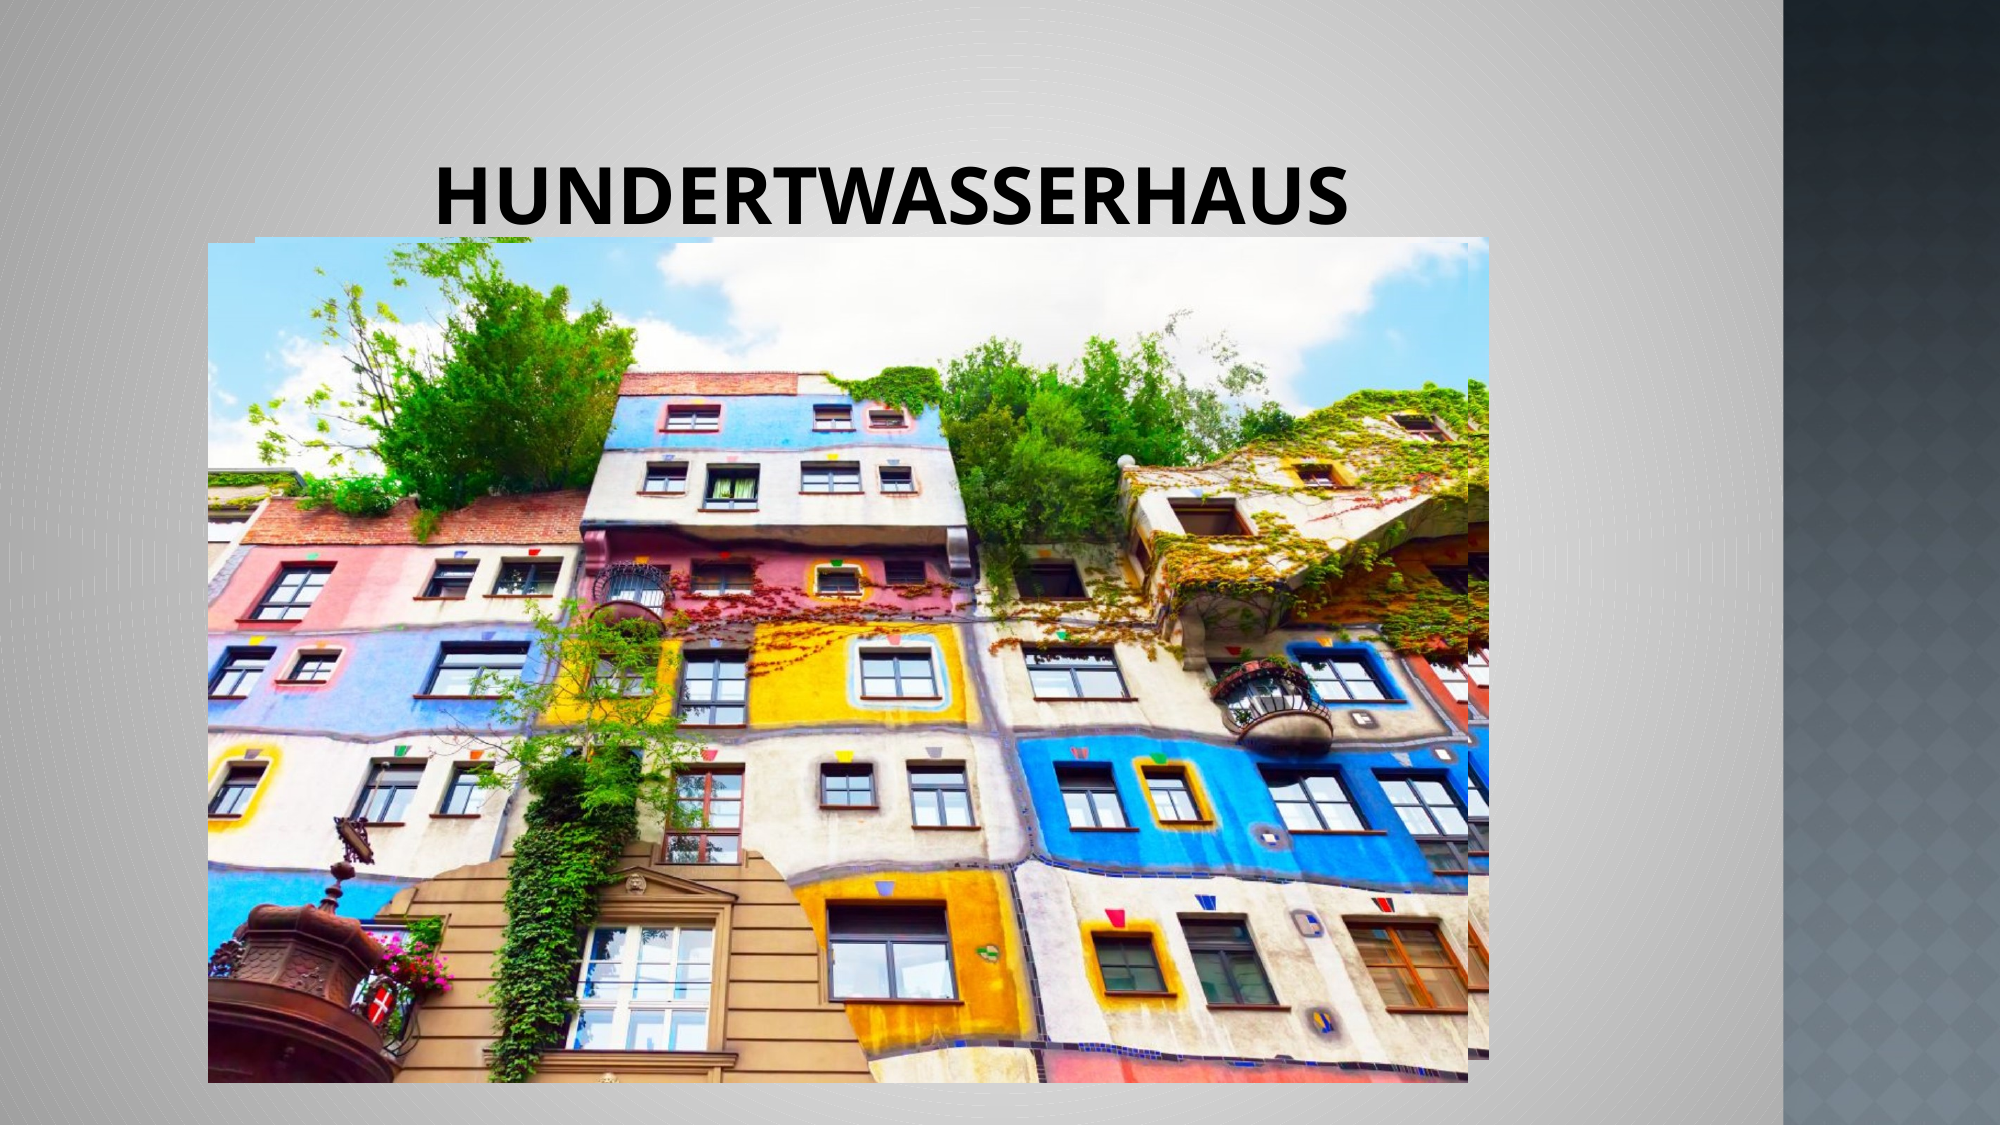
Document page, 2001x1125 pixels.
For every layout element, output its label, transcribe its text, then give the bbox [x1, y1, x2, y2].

picture [208, 237, 1489, 1083]
title hundertwasserhaus [99, 52, 1684, 240]
